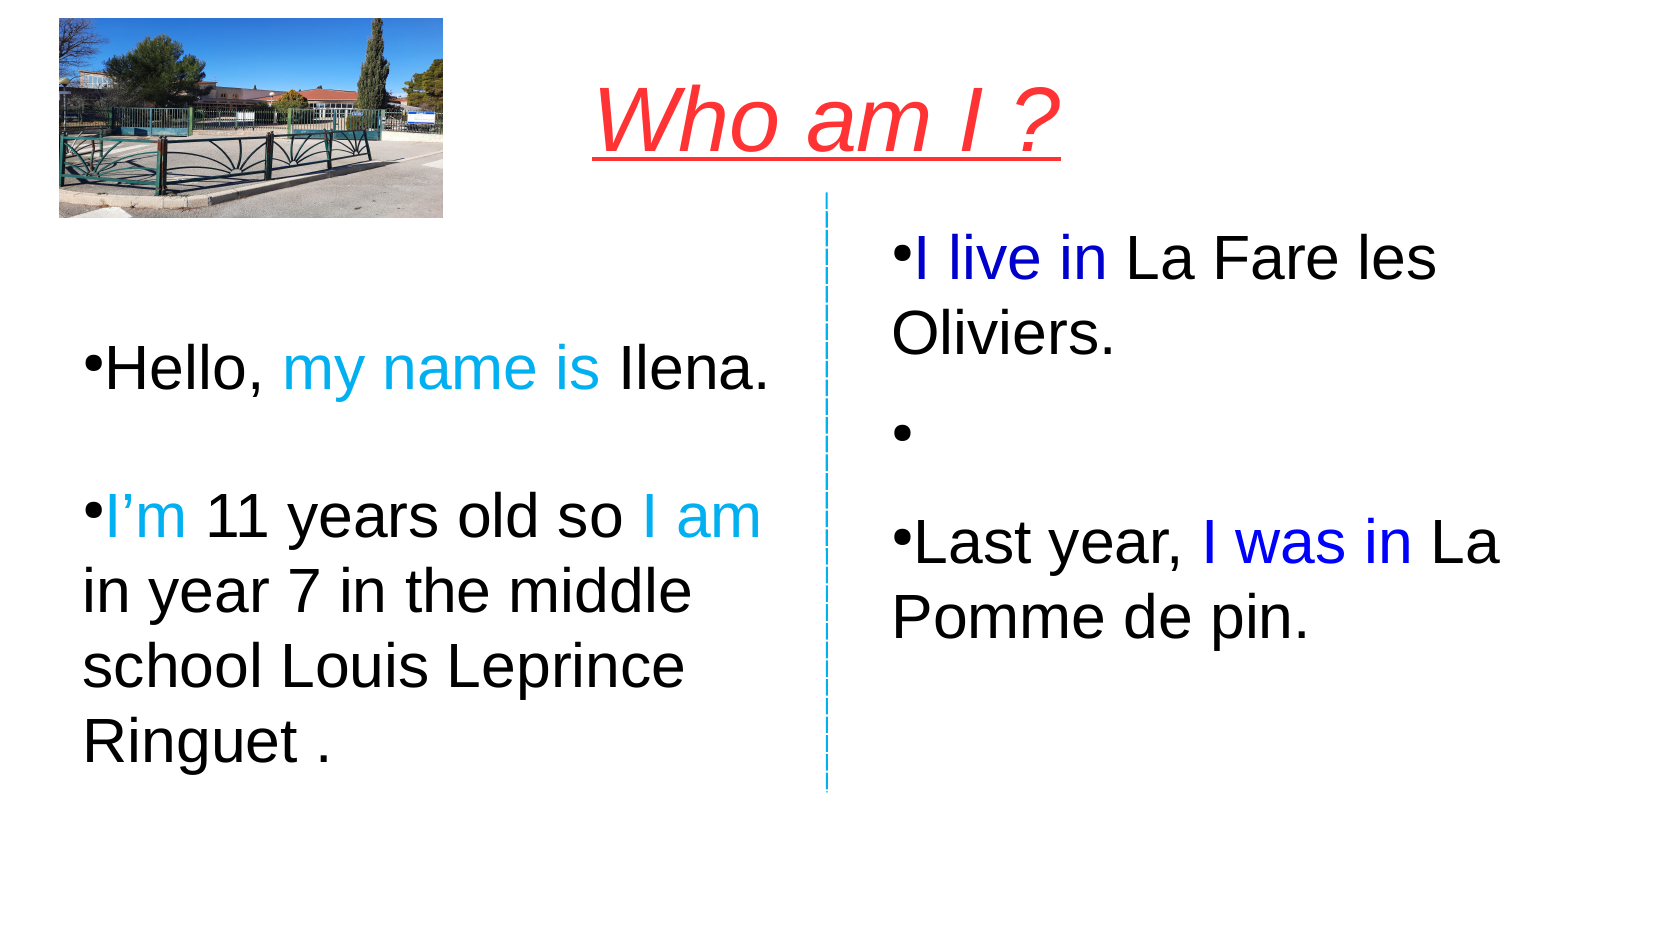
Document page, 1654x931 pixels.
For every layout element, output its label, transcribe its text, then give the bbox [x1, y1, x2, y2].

list I’m 11 years old so I am in year 7 in the middle school Louis Leprince Ringuet . [82, 474, 809, 816]
list Hello, my name is Ilena. [82, 217, 809, 474]
title Who am I ? [443, 37, 1571, 193]
list I live in La Fare les Oliviers. Last year, I was in La Pomme de pin. [891, 217, 1572, 758]
picture [59, 18, 443, 218]
